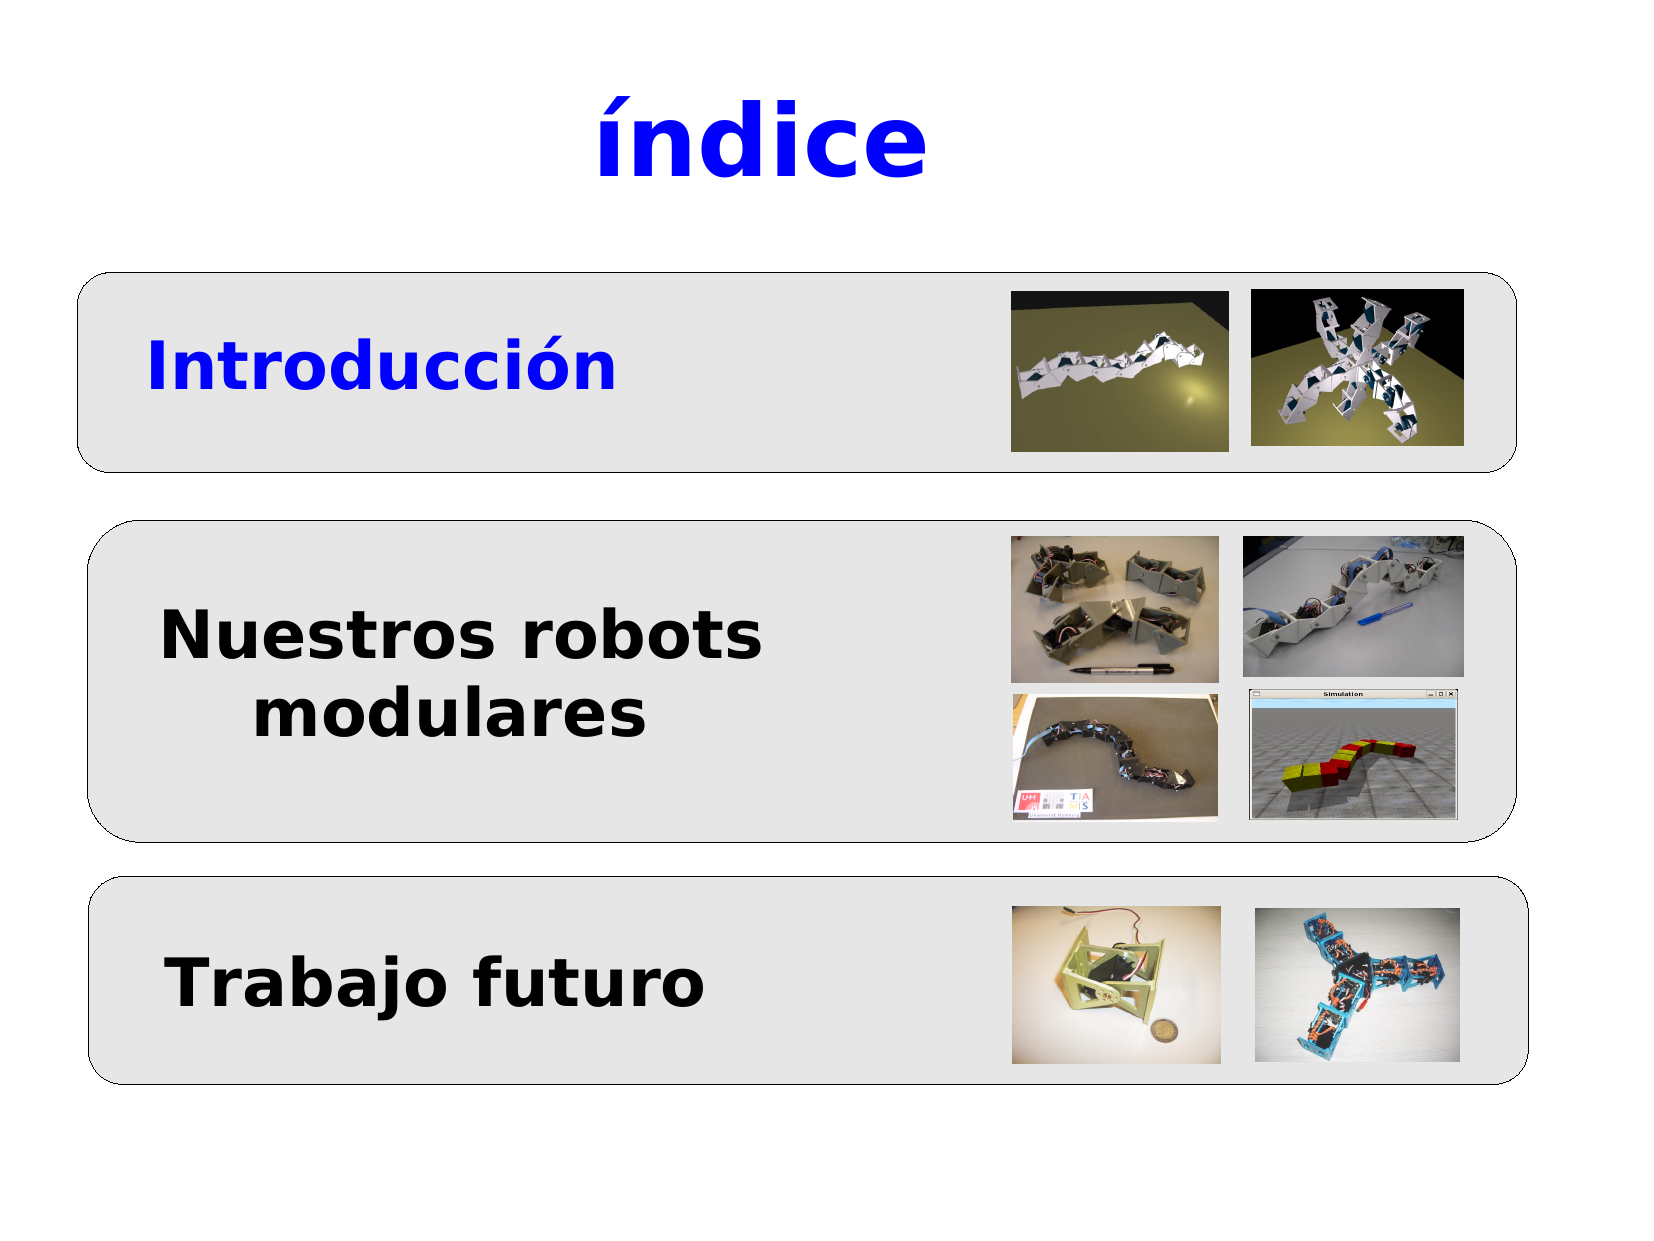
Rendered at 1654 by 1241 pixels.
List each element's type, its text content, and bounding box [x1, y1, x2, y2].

text_box [87, 520, 1517, 843]
text_box Nuestros robots modulares [17, 589, 883, 776]
text_box [77, 272, 1517, 473]
picture [1249, 689, 1458, 821]
picture [1012, 906, 1221, 1064]
text_box [88, 876, 1529, 1085]
picture [1011, 536, 1219, 683]
picture [1255, 908, 1460, 1062]
text_box Introducción [113, 320, 1011, 416]
picture [1251, 289, 1464, 446]
picture [1011, 291, 1229, 452]
picture [1013, 694, 1218, 822]
text_box índice [577, 76, 946, 208]
picture [1243, 536, 1464, 677]
text_box Trabajo futuro [132, 937, 1012, 1045]
